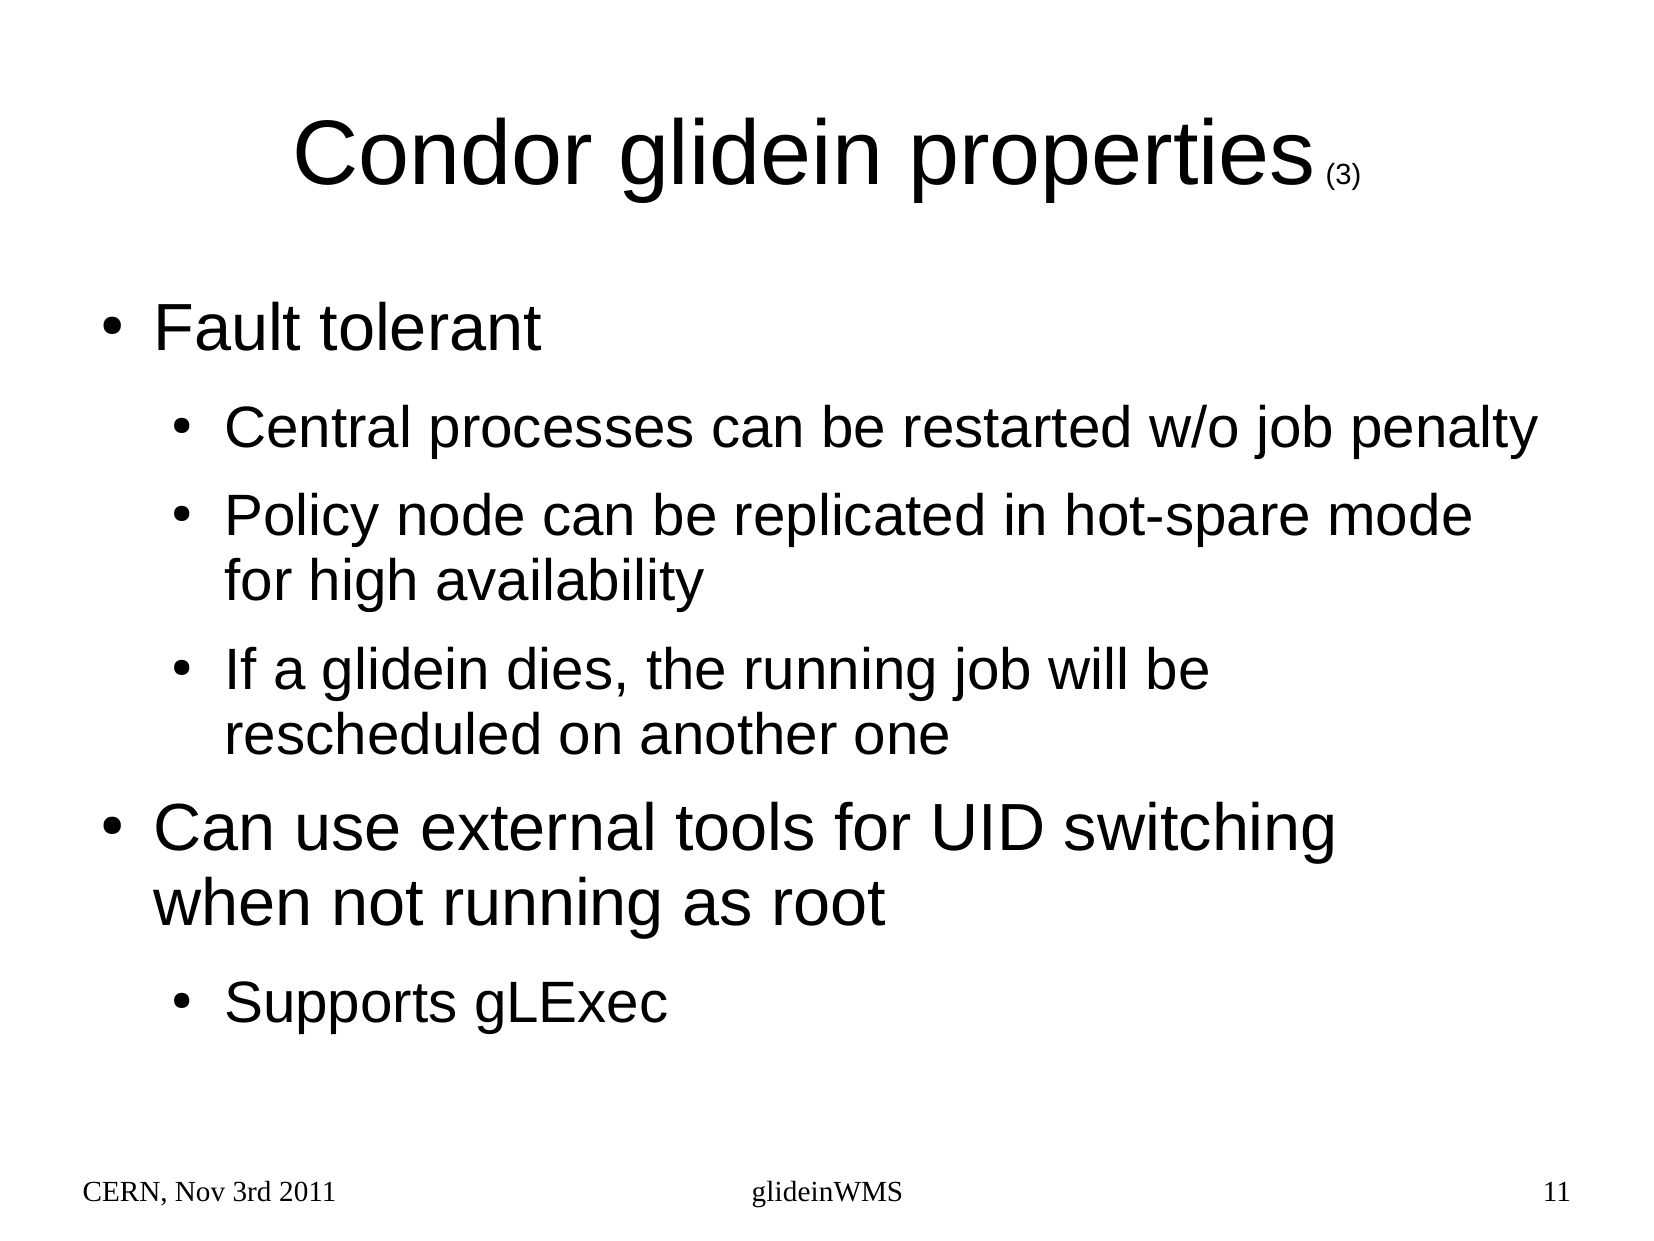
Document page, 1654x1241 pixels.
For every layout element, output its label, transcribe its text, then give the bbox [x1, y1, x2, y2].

title Condor glidein properties (3) [82, 56, 1571, 250]
list Fault tolerant Central processes can be restarted w/o job penalty Policy node can be replicated in hot-spare mode for high availability If a glidein dies, the running job will be rescheduled on another one Can use external tools for UID switching when not running as root Supports gLExec [82, 290, 1571, 1109]
